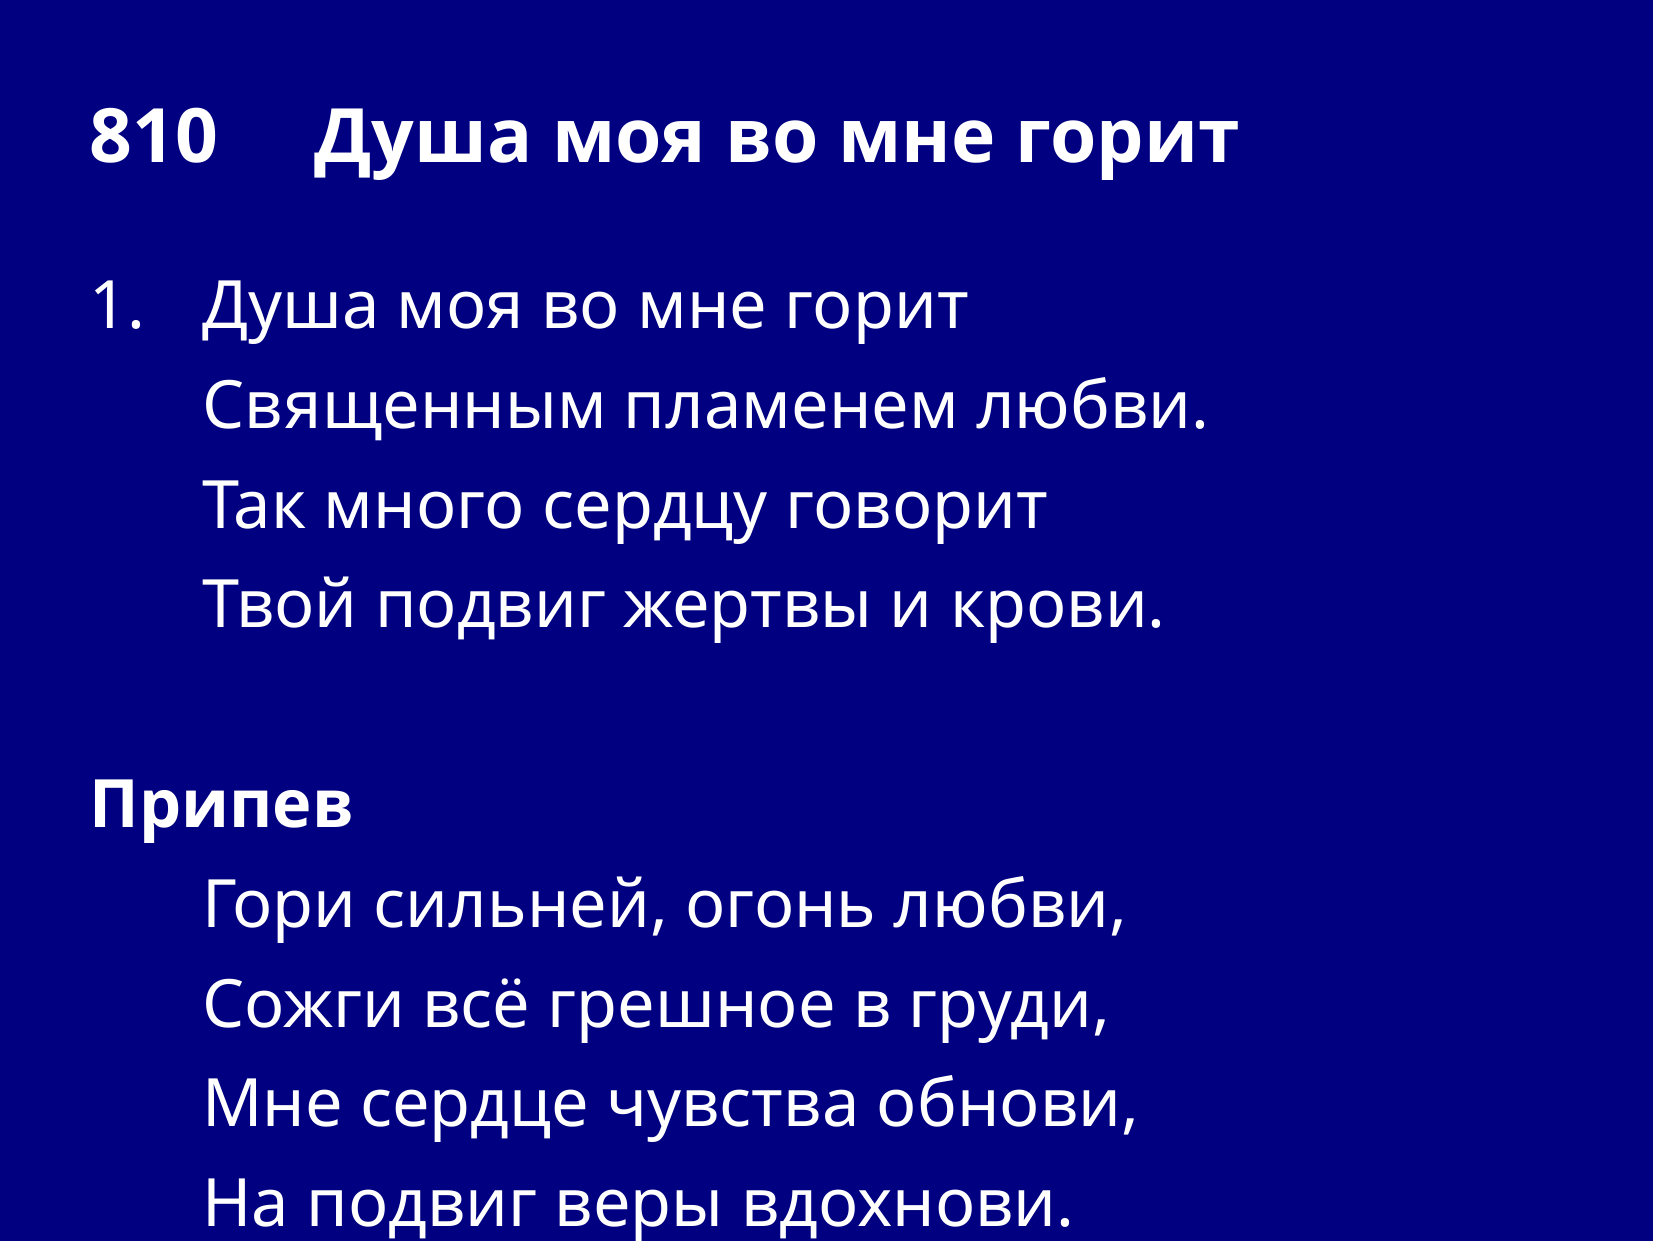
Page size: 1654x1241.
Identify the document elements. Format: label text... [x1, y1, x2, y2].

text_box 810 Душа моя во мне горит [75, 75, 1576, 188]
text_box 1. Душа моя во мне горит Священным пламенем любви. Так много сердцу говорит Твой подвиг жертвы и крови. Припев Гори сильней, огонь любви, Сожги всё грешное в груди, Мне сердце чувства обнови, На подвиг веры вдохнови. [75, 188, 1576, 1163]
